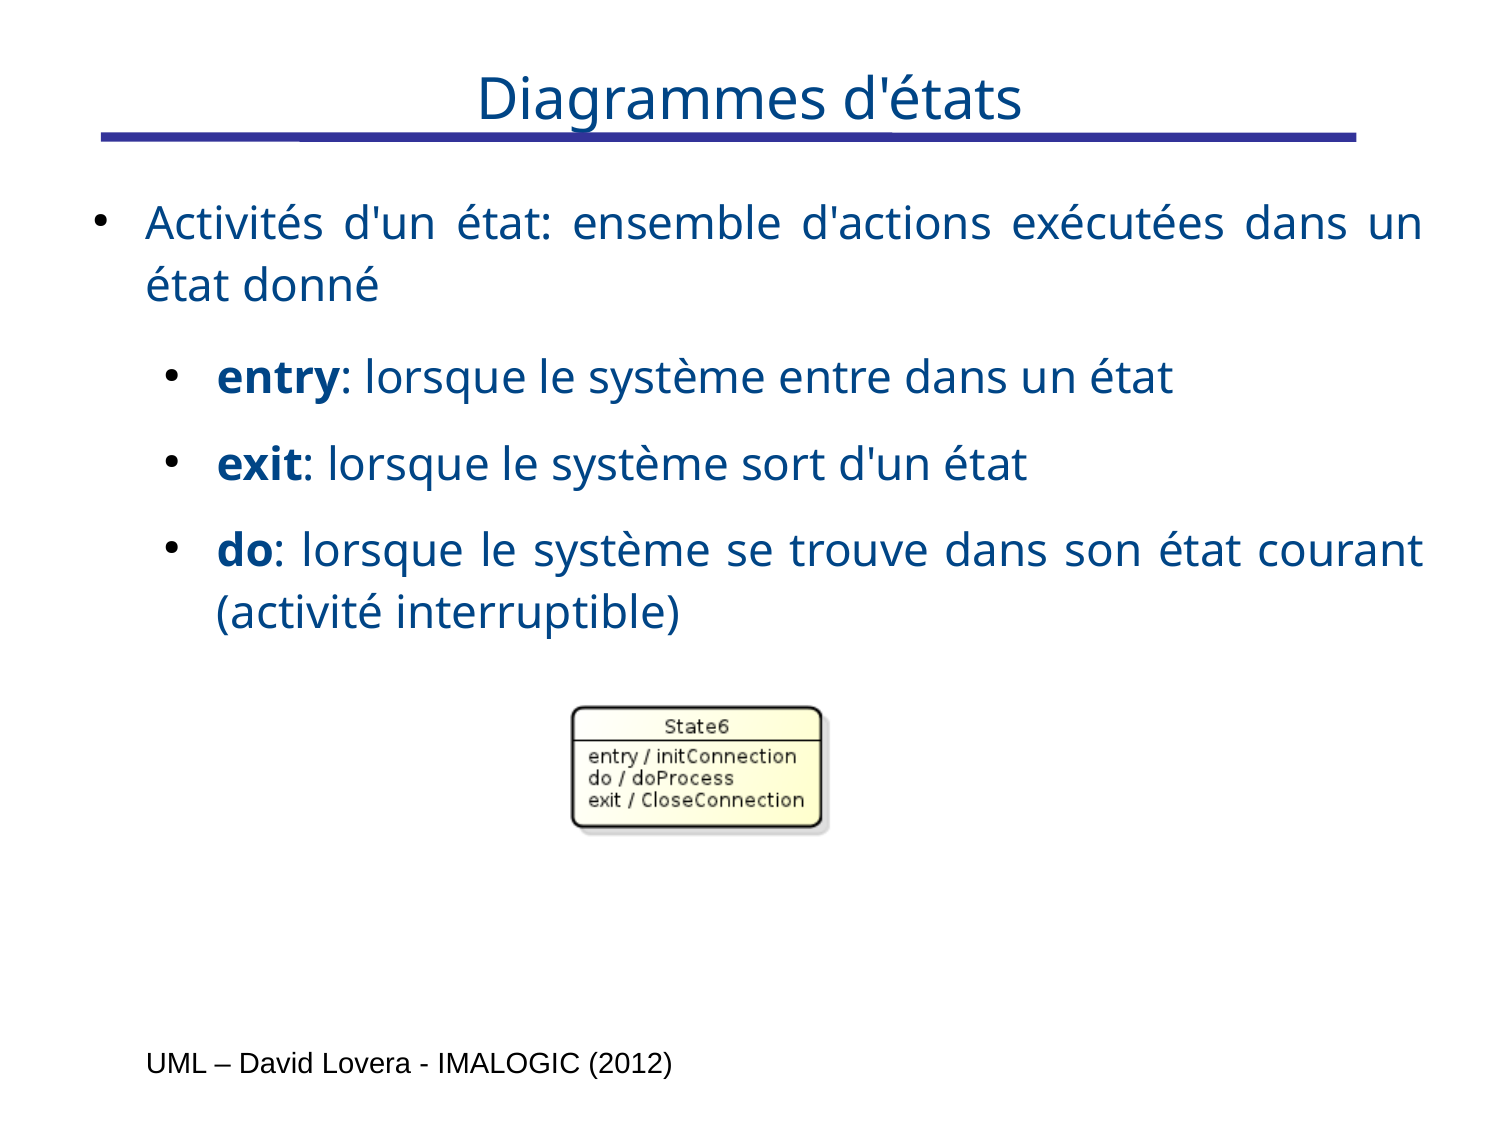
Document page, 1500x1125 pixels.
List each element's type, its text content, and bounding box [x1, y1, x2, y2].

title Diagrammes d'états [74, 44, 1425, 150]
list Activités d'un état: ensemble d'actions exécutées dans un état donné entry: lorsque le système entre dans un état exit: lorsque le système sort d'un état do: lorsque le système se trouve dans son état courant (activité interruptible) [74, 190, 1425, 991]
picture [555, 693, 838, 841]
list UML – David Lovera - IMALOGIC (2012) [74, 1047, 1425, 1087]
